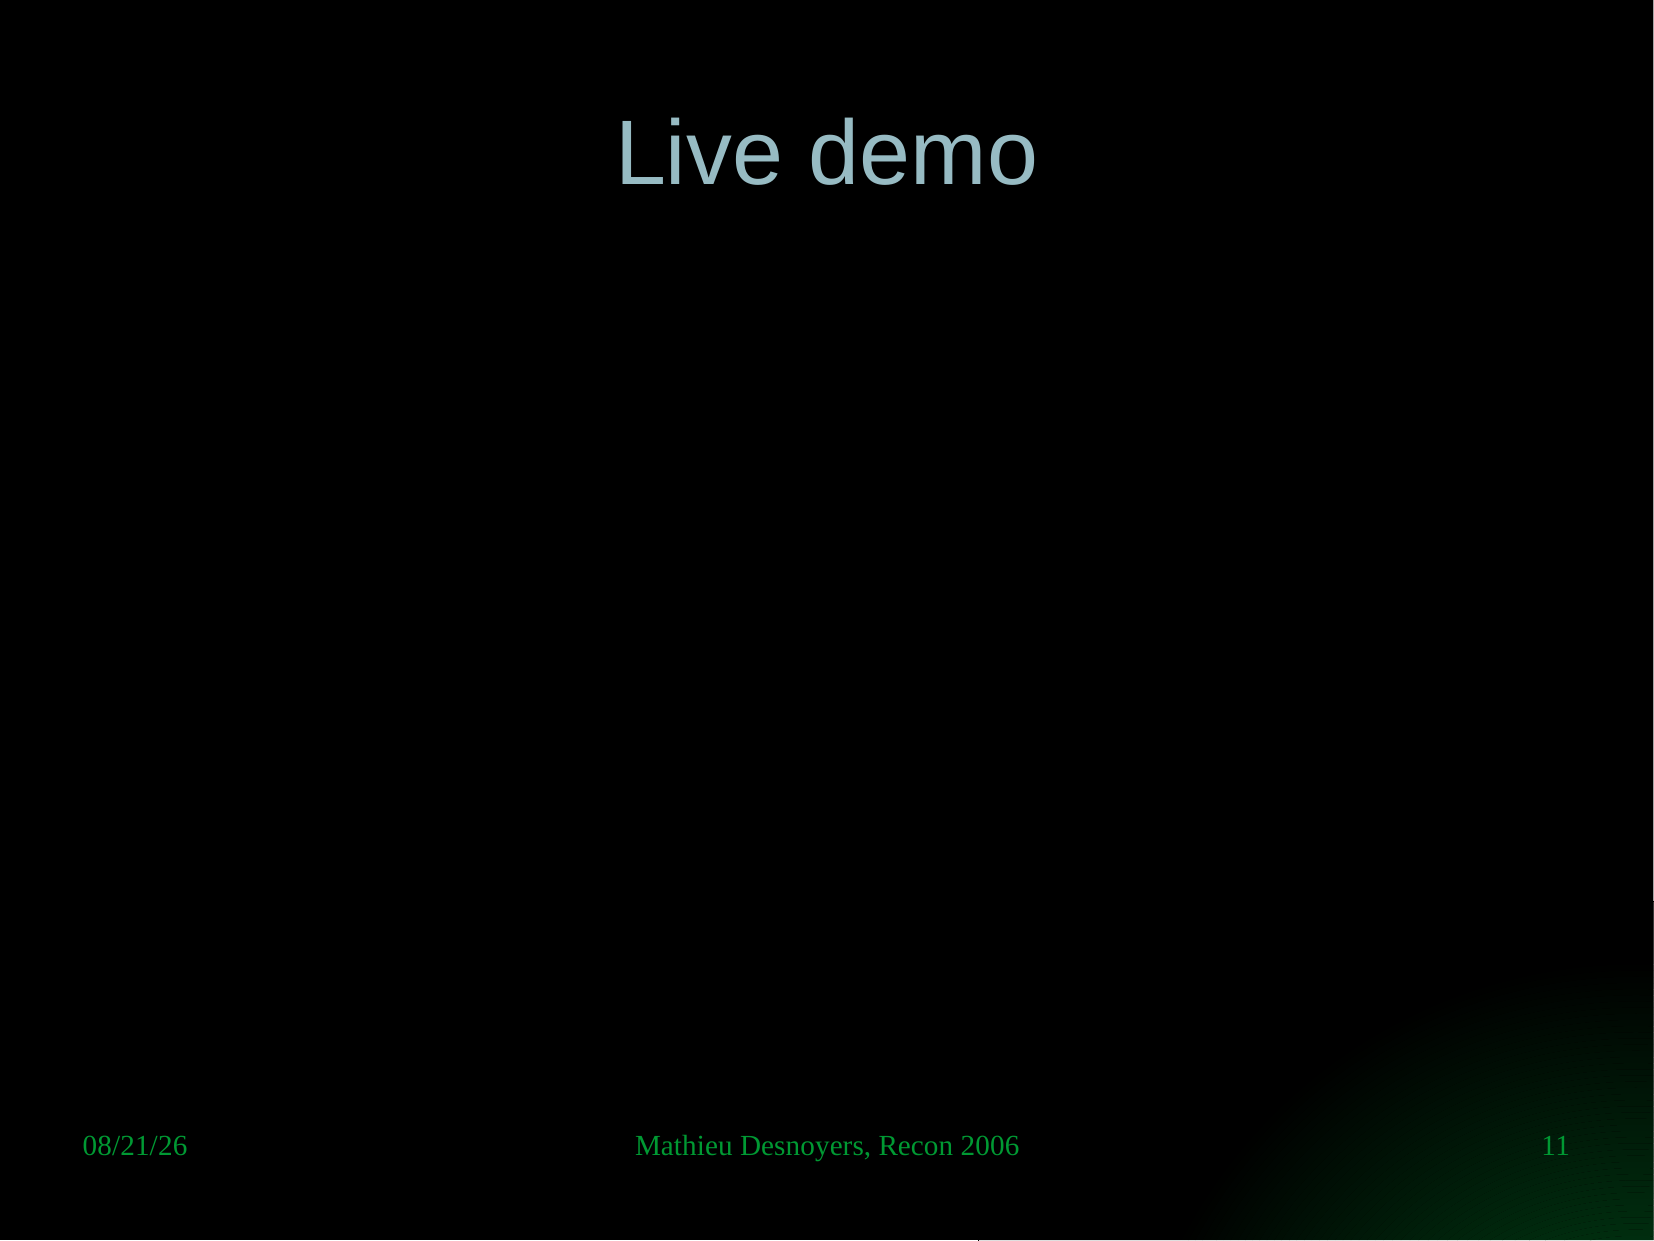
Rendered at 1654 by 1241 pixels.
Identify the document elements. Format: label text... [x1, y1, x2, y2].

title Live demo [82, 49, 1571, 257]
